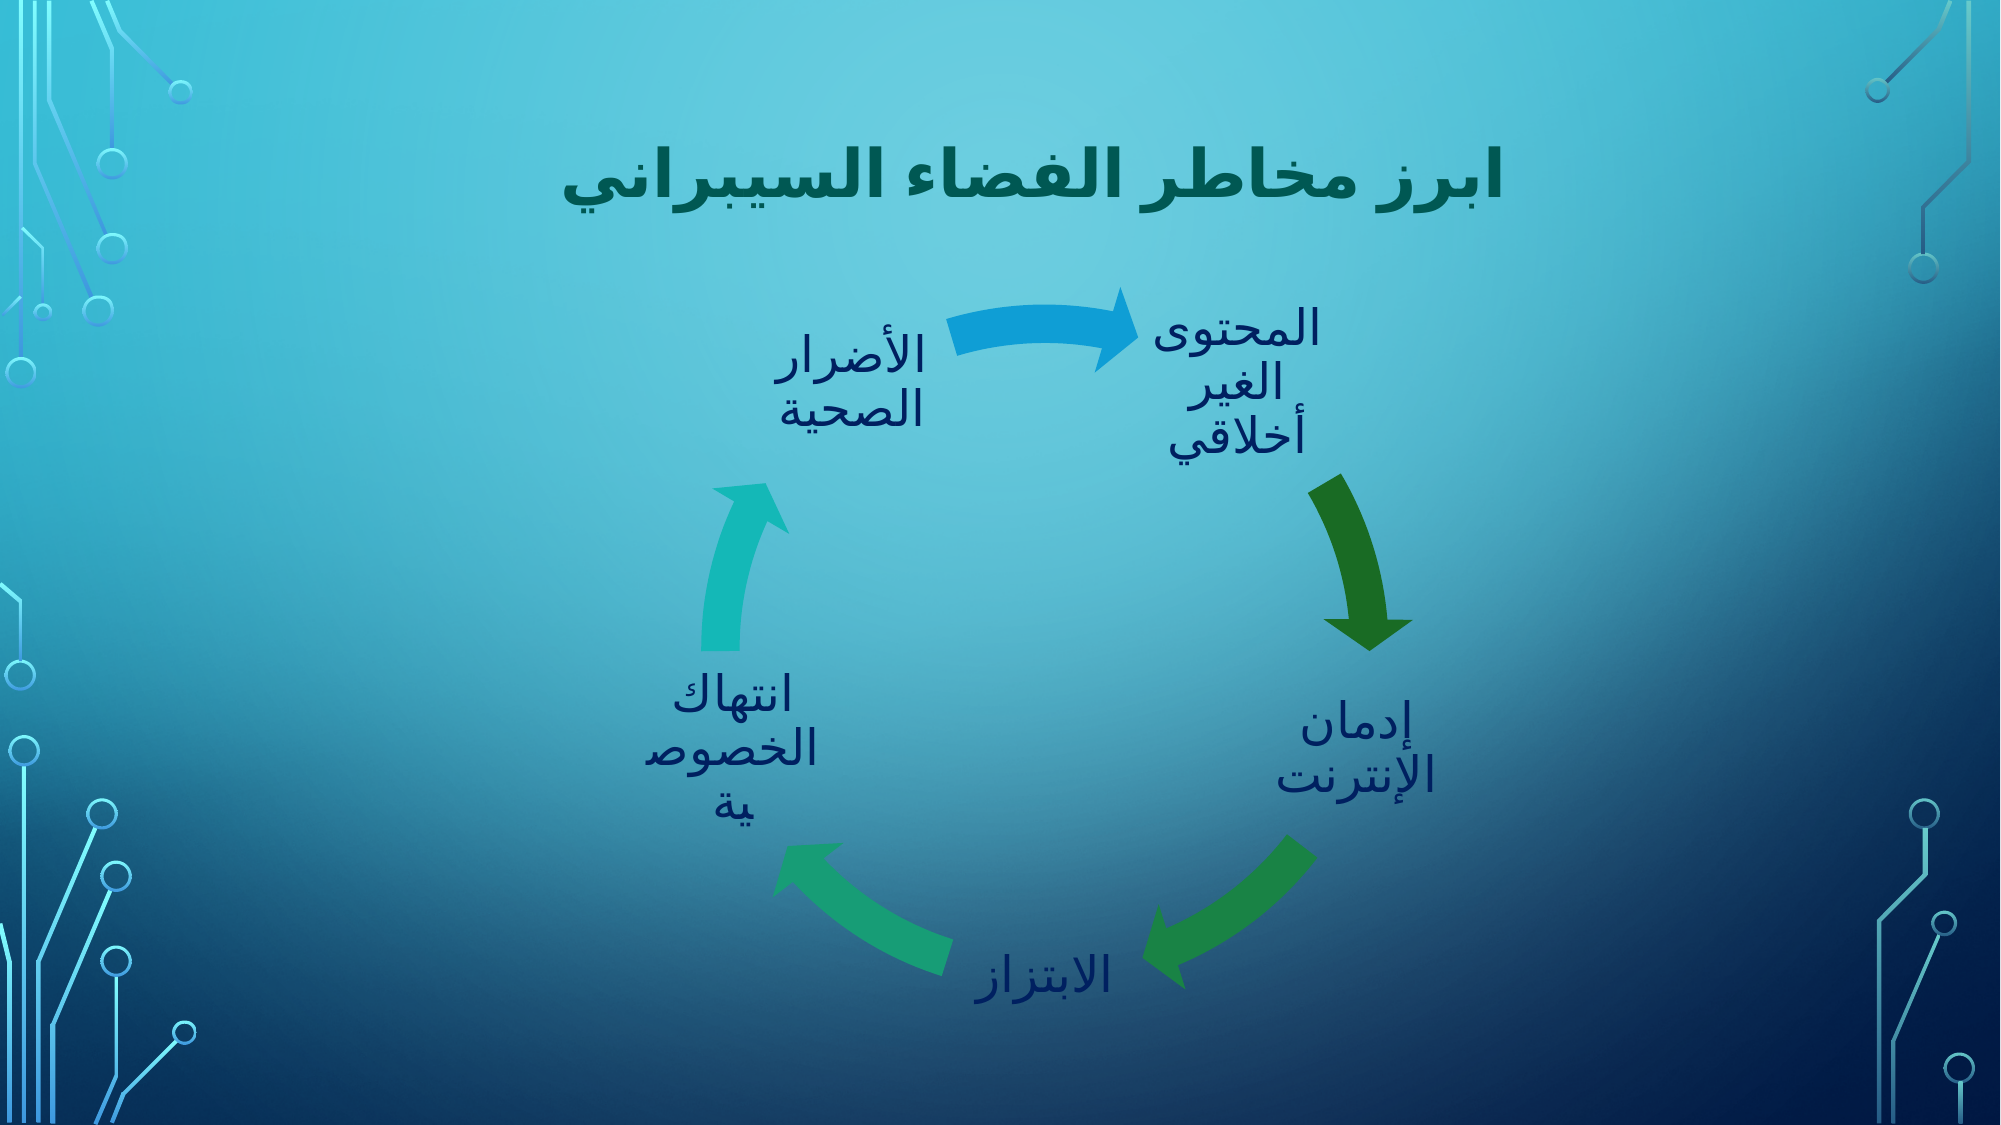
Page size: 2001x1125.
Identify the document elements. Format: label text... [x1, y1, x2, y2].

text_box [701, 483, 790, 652]
title ابرز مخاطر الفضاء السيبراني [187, 101, 1813, 250]
text_box الابتزاز [946, 877, 1144, 1075]
text_box [1307, 473, 1414, 651]
text_box انتهاك الخصوصية [634, 651, 832, 849]
text_box المحتوى الغير أخلاقي [1139, 284, 1337, 482]
text_box [1144, 834, 1318, 990]
text_box [946, 286, 1139, 373]
text_box [772, 842, 954, 977]
text_box إدمان الإنترنت [1258, 651, 1456, 849]
text_box الأضرار الصحية [753, 284, 951, 482]
